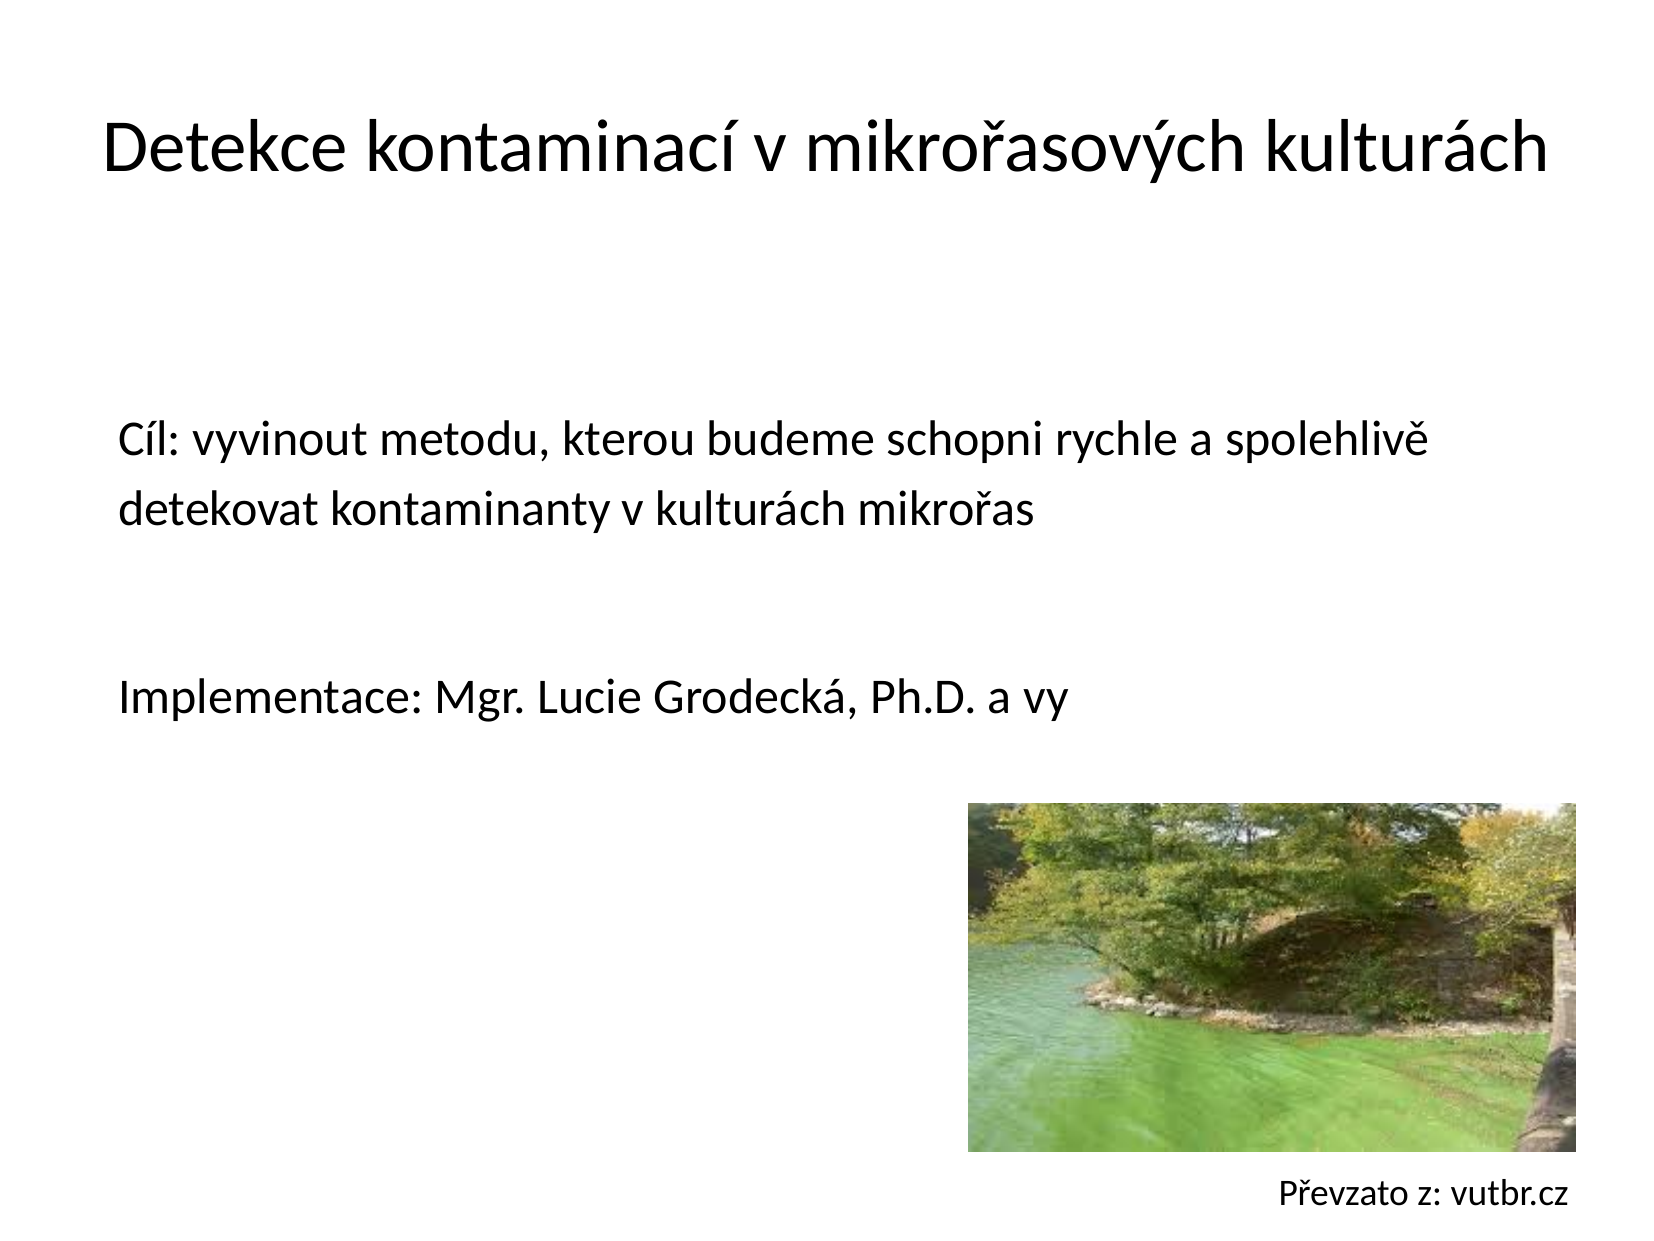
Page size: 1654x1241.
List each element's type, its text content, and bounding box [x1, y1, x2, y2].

title Detekce kontaminací v mikrořasových kulturách [82, 49, 1571, 231]
picture [968, 803, 1576, 1152]
subtitle Cíl: vyvinout metodu, kterou budeme schopni rychle a spolehlivě detekovat kontaminanty v kulturách mikrořas Implementace: Mgr. Lucie Grodecká, Ph.D. a vy [82, 231, 1619, 951]
text_box Převzato z: vutbr.cz [1263, 1169, 1595, 1241]
